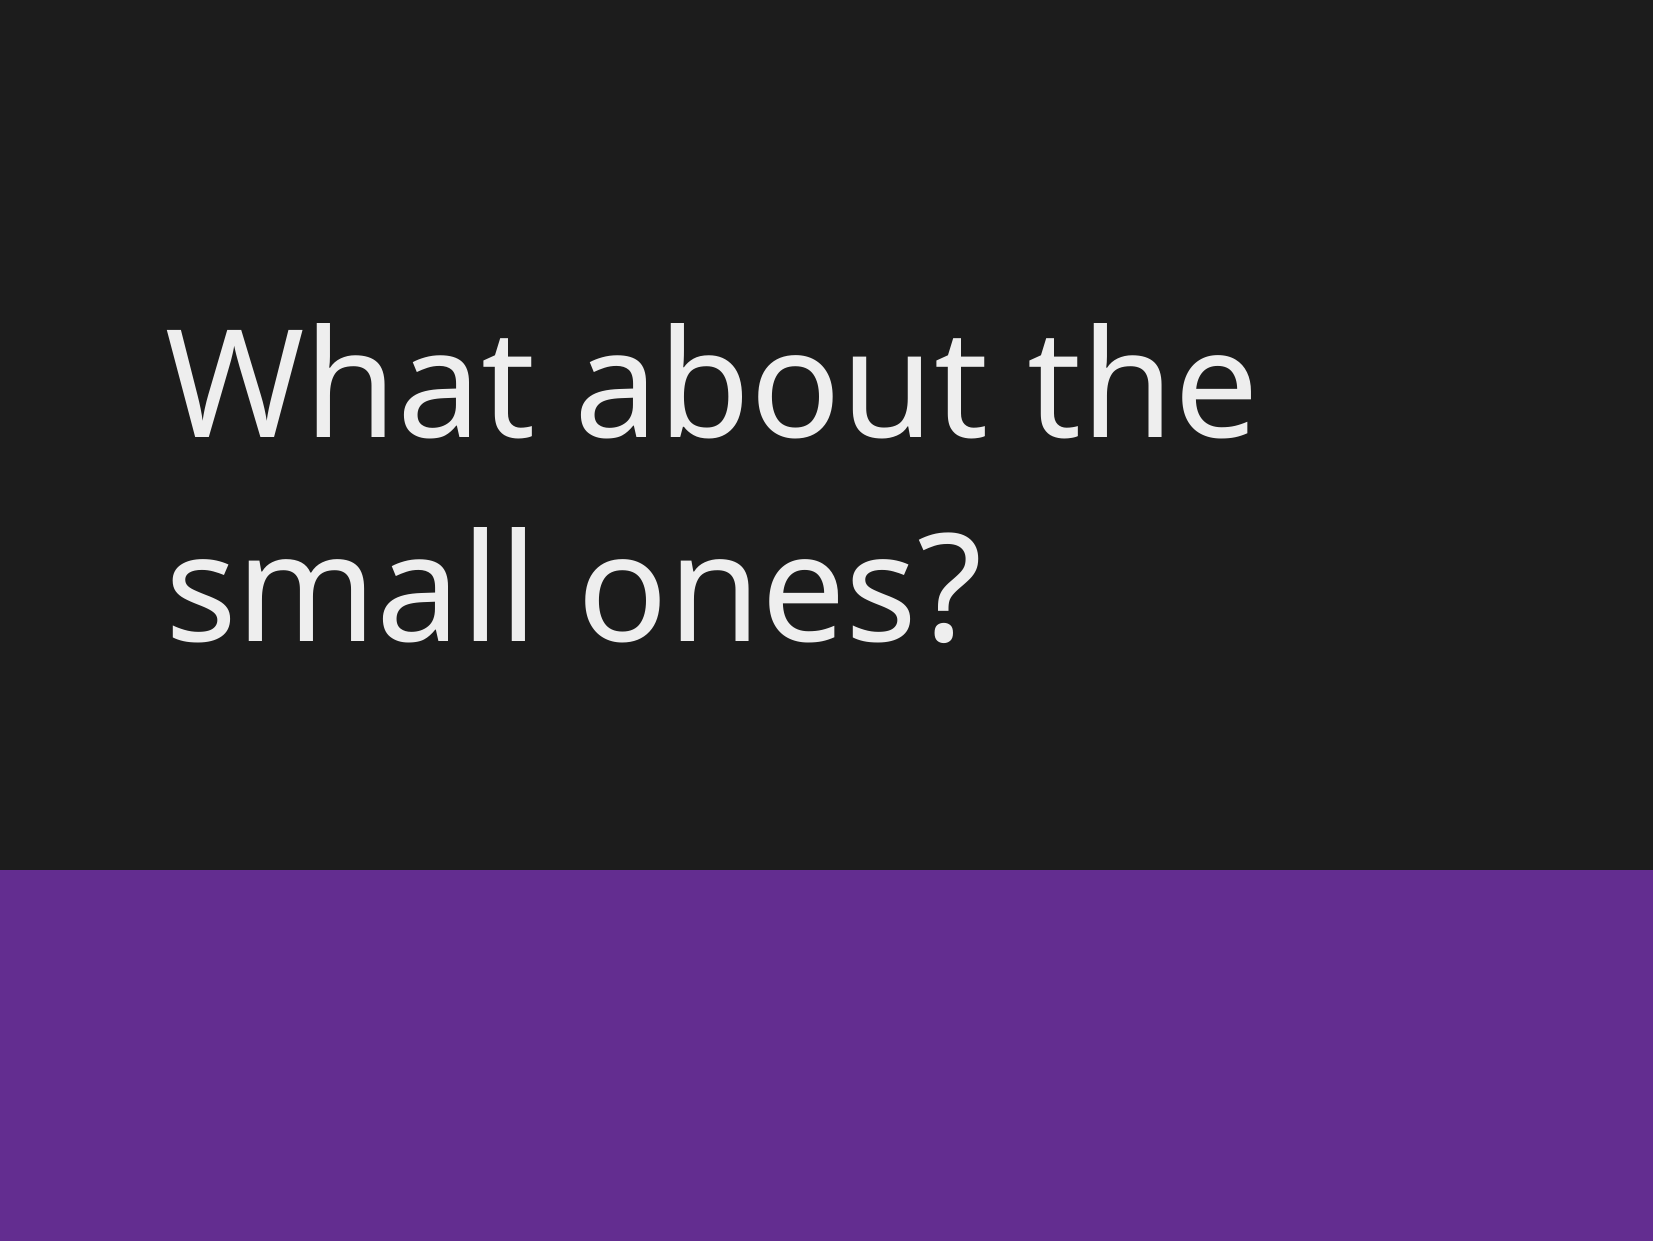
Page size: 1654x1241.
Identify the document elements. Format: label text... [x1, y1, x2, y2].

title What about the small ones? [165, 72, 1571, 778]
